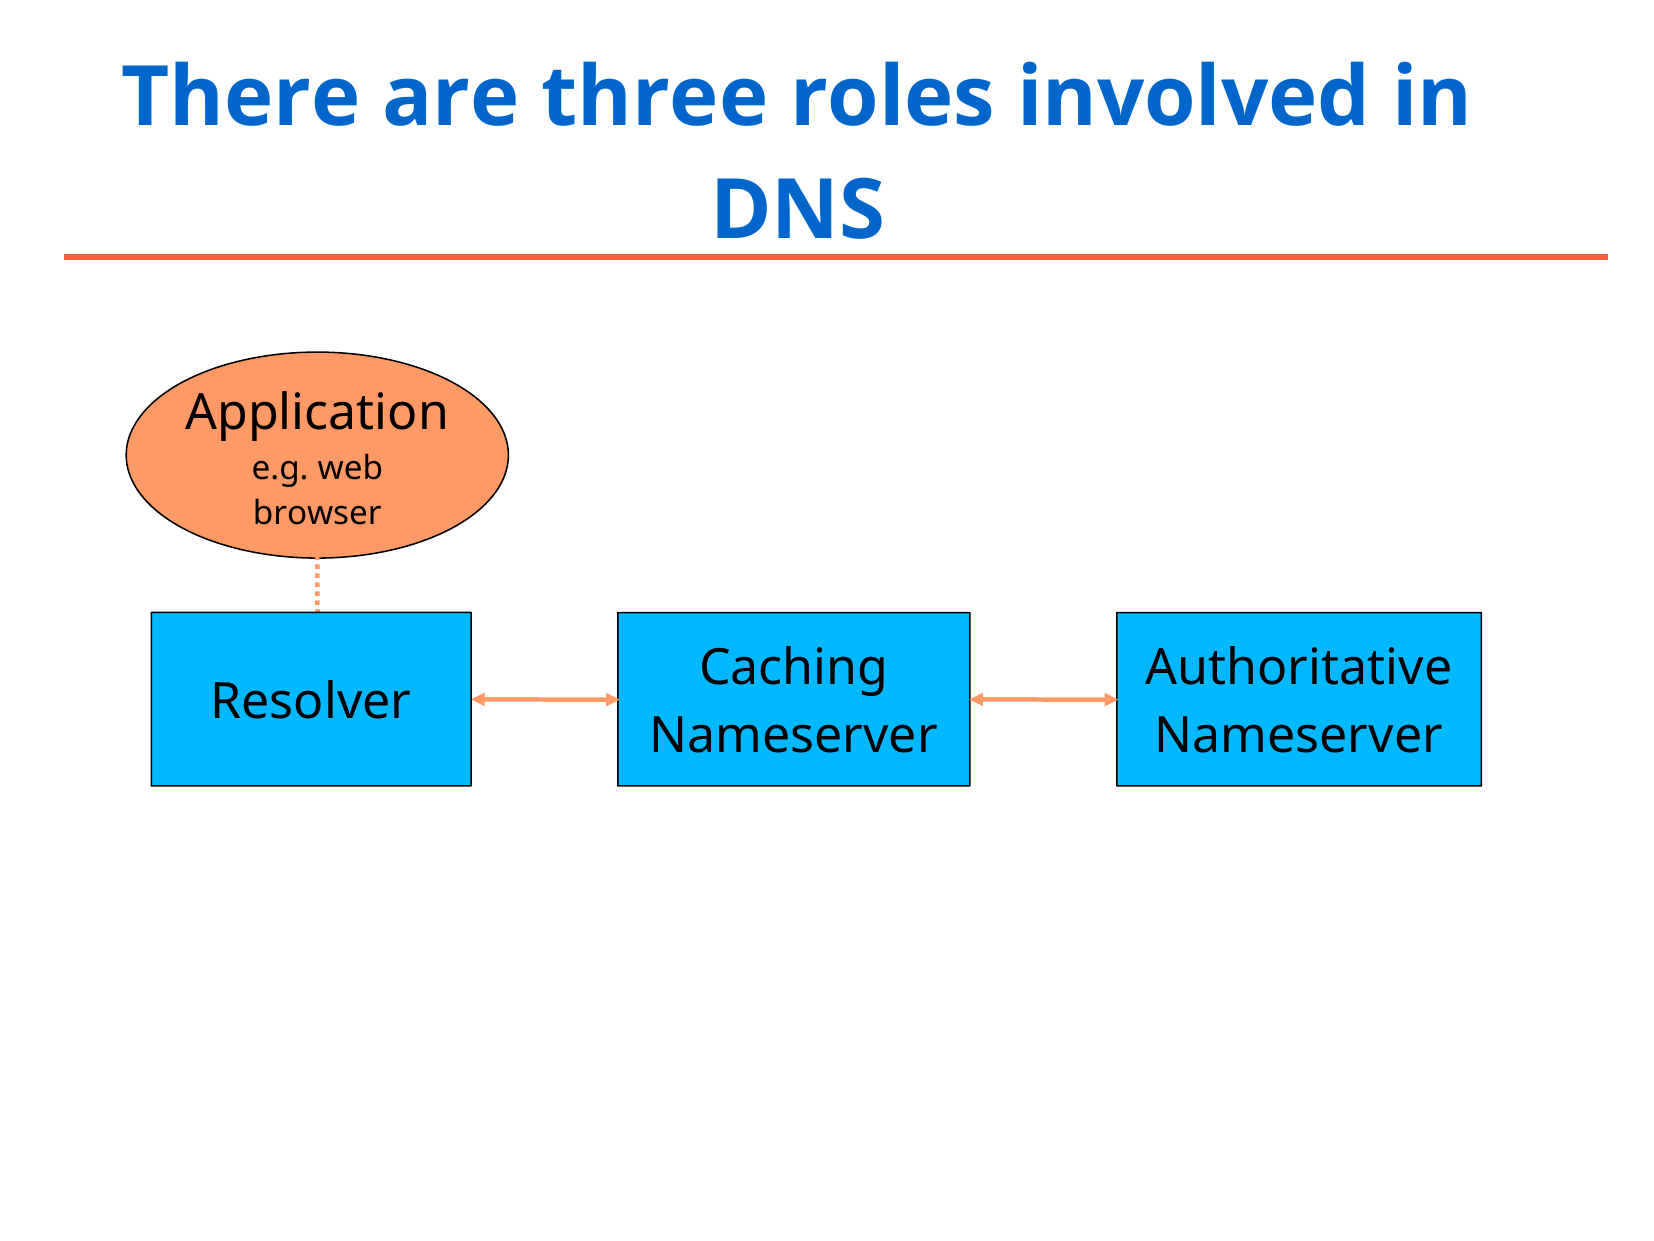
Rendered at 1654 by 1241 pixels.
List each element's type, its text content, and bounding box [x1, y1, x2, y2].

text_box Caching Nameserver [617, 612, 970, 786]
text_box Authoritative Nameserver [1116, 612, 1482, 786]
title There are three roles involved in DNS [121, 46, 1534, 254]
text_box Application e.g. web browser [182, 382, 452, 528]
text_box Resolver [151, 612, 472, 786]
text_box [126, 352, 509, 559]
